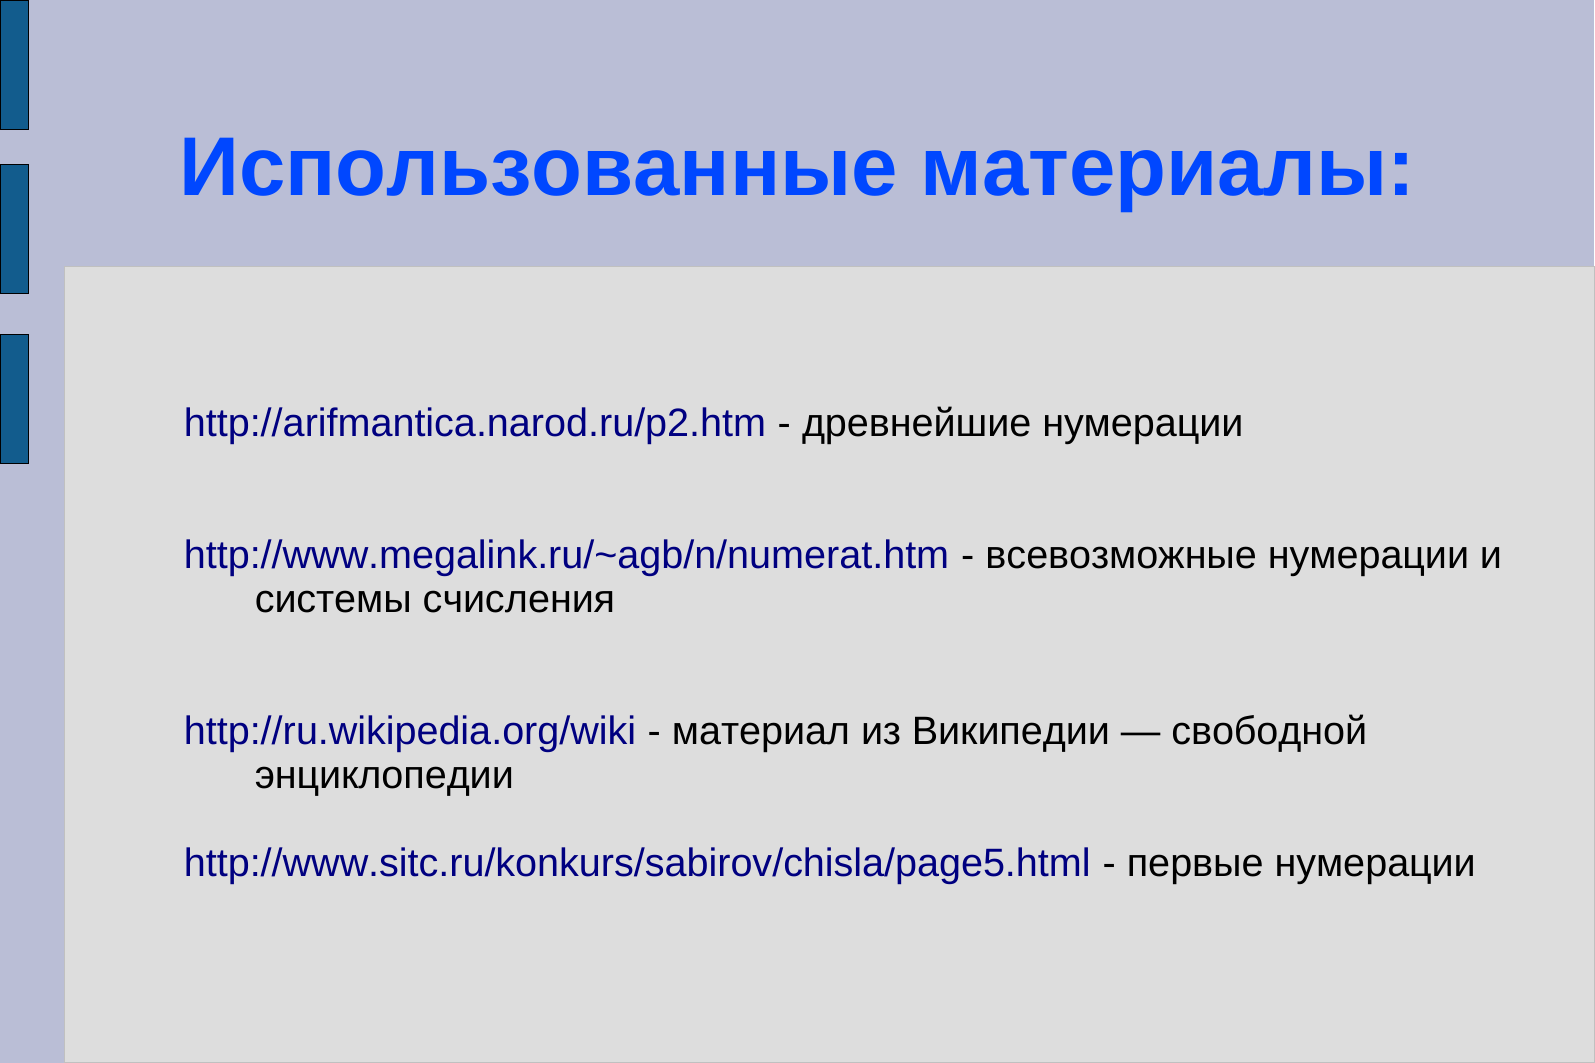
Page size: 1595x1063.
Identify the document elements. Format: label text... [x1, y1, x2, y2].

title Использованные материалы: [117, 78, 1479, 256]
list http://arifmantica.narod.ru/p2.htm - древнейшие нумерации http://www.megalink.ru/~agb/n/numerat.htm - всевозможные нумерации и системы счисления http://ru.wikipedia.org/wiki - материал из Википедии — свободной энциклопедии http://www.sitc.ru/konkurs/sabirov/chisla/page5.html - первые нумерации [172, 312, 1514, 983]
